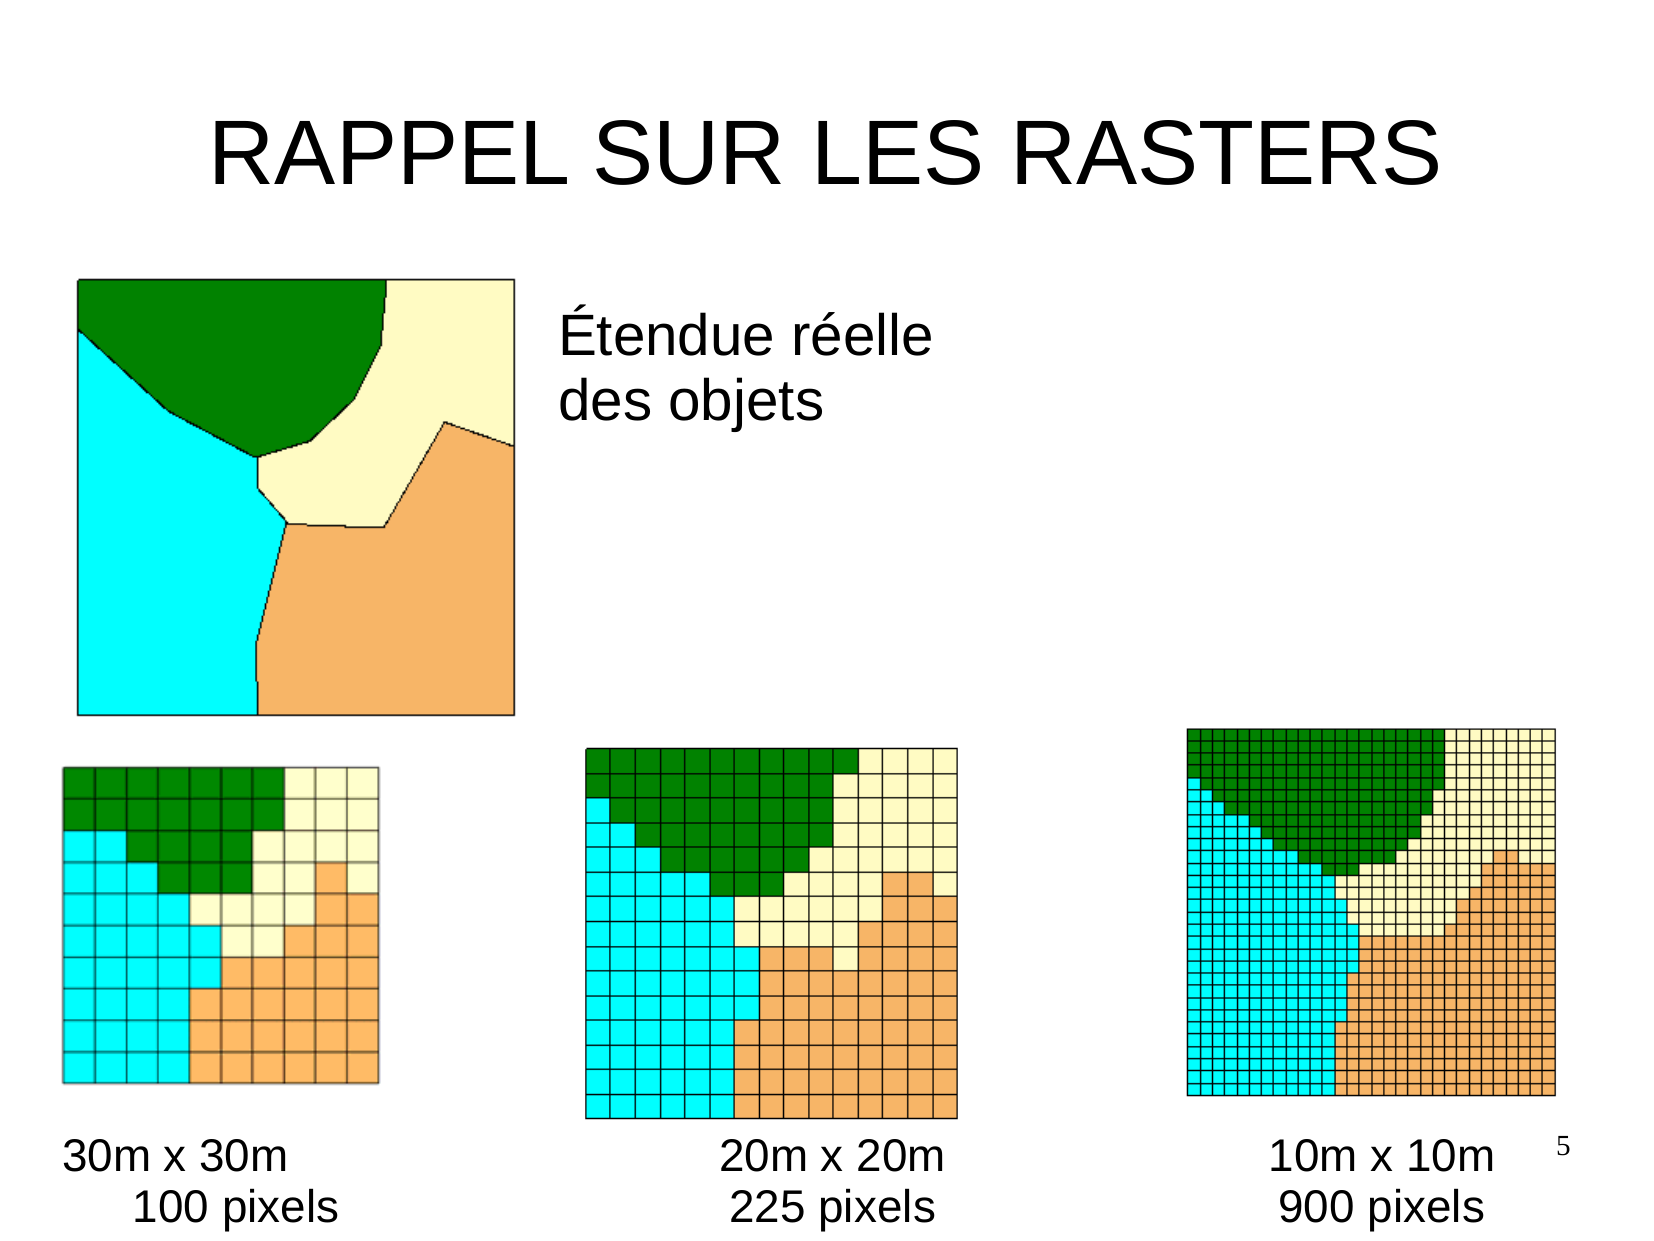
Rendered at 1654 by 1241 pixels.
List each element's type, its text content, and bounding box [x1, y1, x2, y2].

picture [580, 744, 962, 1123]
picture [1183, 726, 1560, 1099]
picture [59, 764, 384, 1087]
title RAPPEL SUR LES RASTERS [82, 49, 1571, 257]
text_box 10m x 10m 900 pixels [1192, 1122, 1571, 1240]
text_box Étendue réelle des objets [543, 295, 969, 506]
text_box 30m x 30m 100 pixels [47, 1122, 426, 1240]
text_box 20m x 20m 225 pixels [590, 1122, 1075, 1240]
picture [71, 276, 520, 721]
